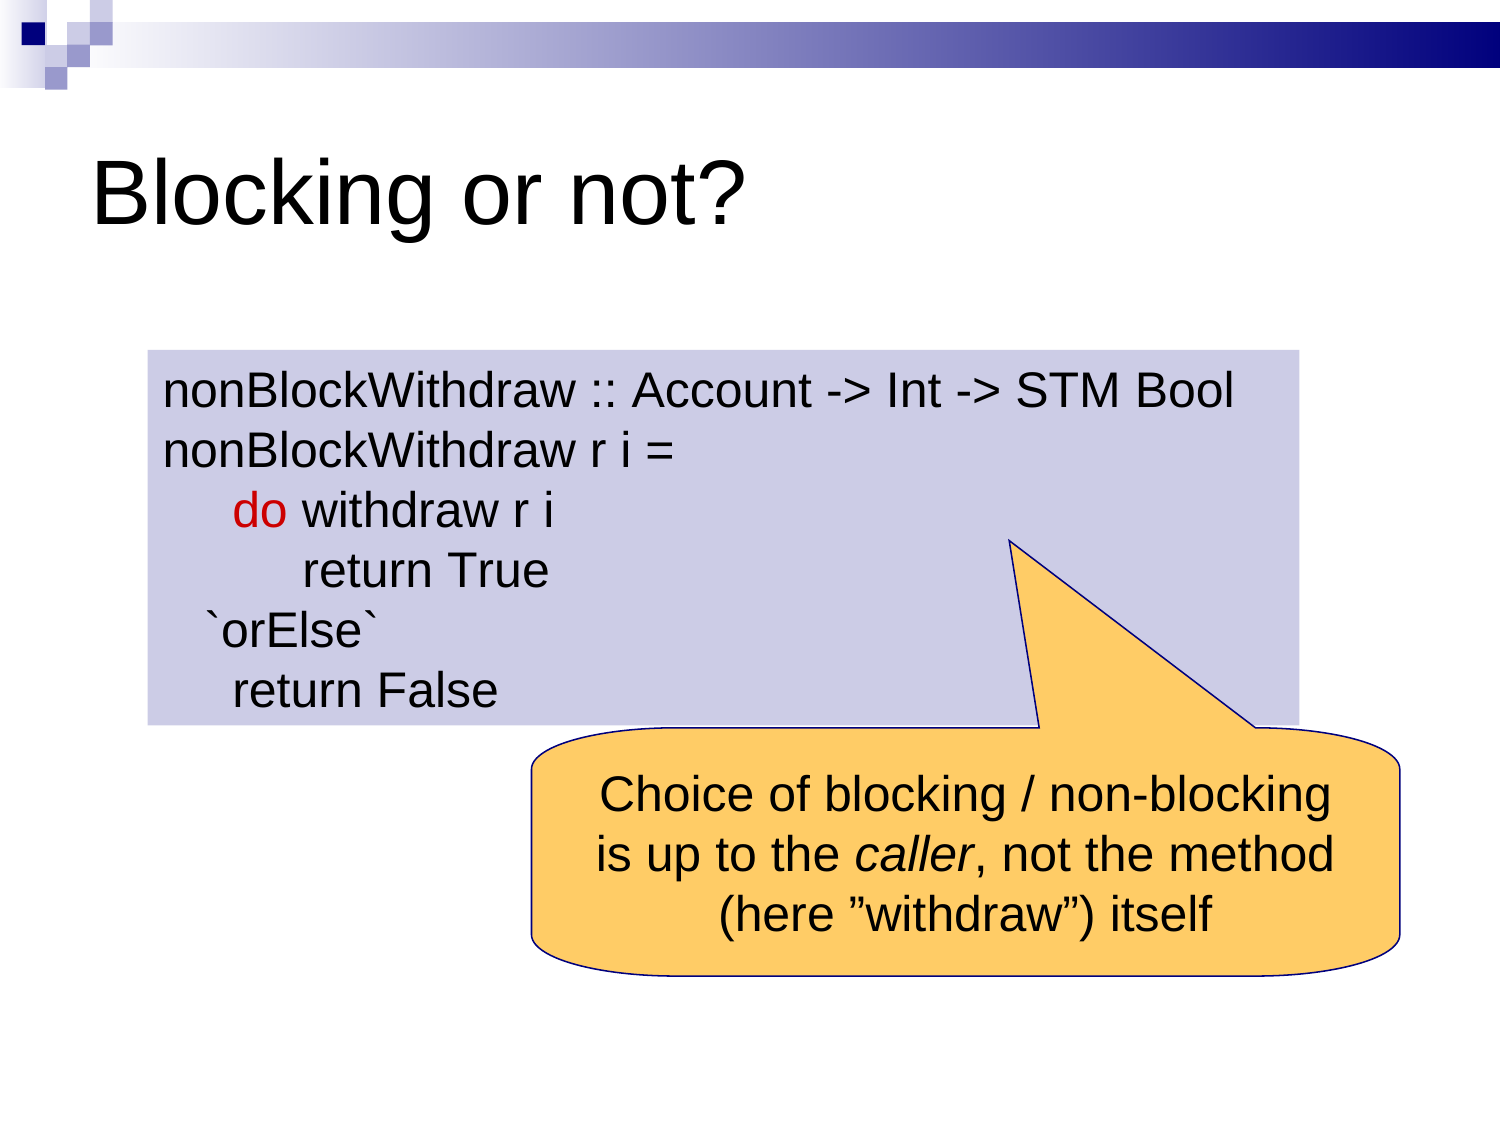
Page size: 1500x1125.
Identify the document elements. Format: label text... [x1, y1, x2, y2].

text_box Choice of blocking / non-blocking is up to the caller, not the method (here ”withdraw”) itself [531, 540, 1400, 977]
text_box nonBlockWithdraw :: Account -> Int -> STM Bool nonBlockWithdraw r i = do withdraw r i return True `orElse` return False [147, 349, 1300, 726]
title Blocking or not? [75, 75, 1426, 301]
